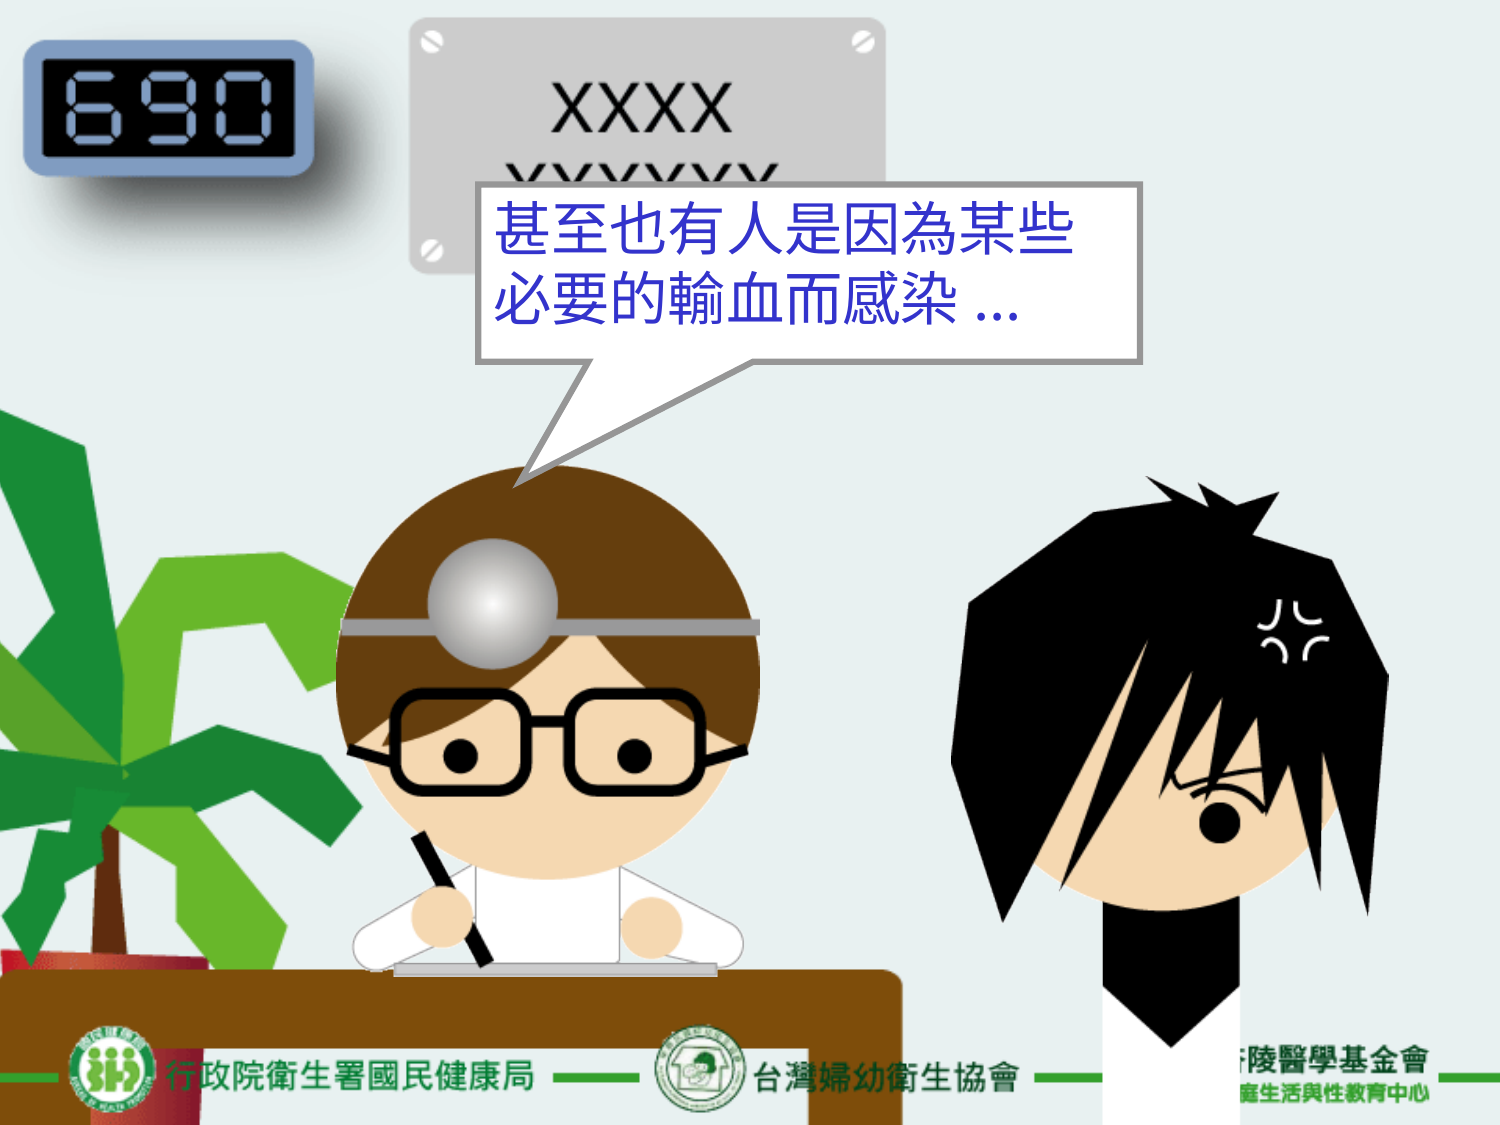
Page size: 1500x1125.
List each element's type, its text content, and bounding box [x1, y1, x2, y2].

text_box 甚至也有人是因為某些必要的輸血而感染... [478, 184, 1141, 482]
picture [0, 0, 1500, 1125]
